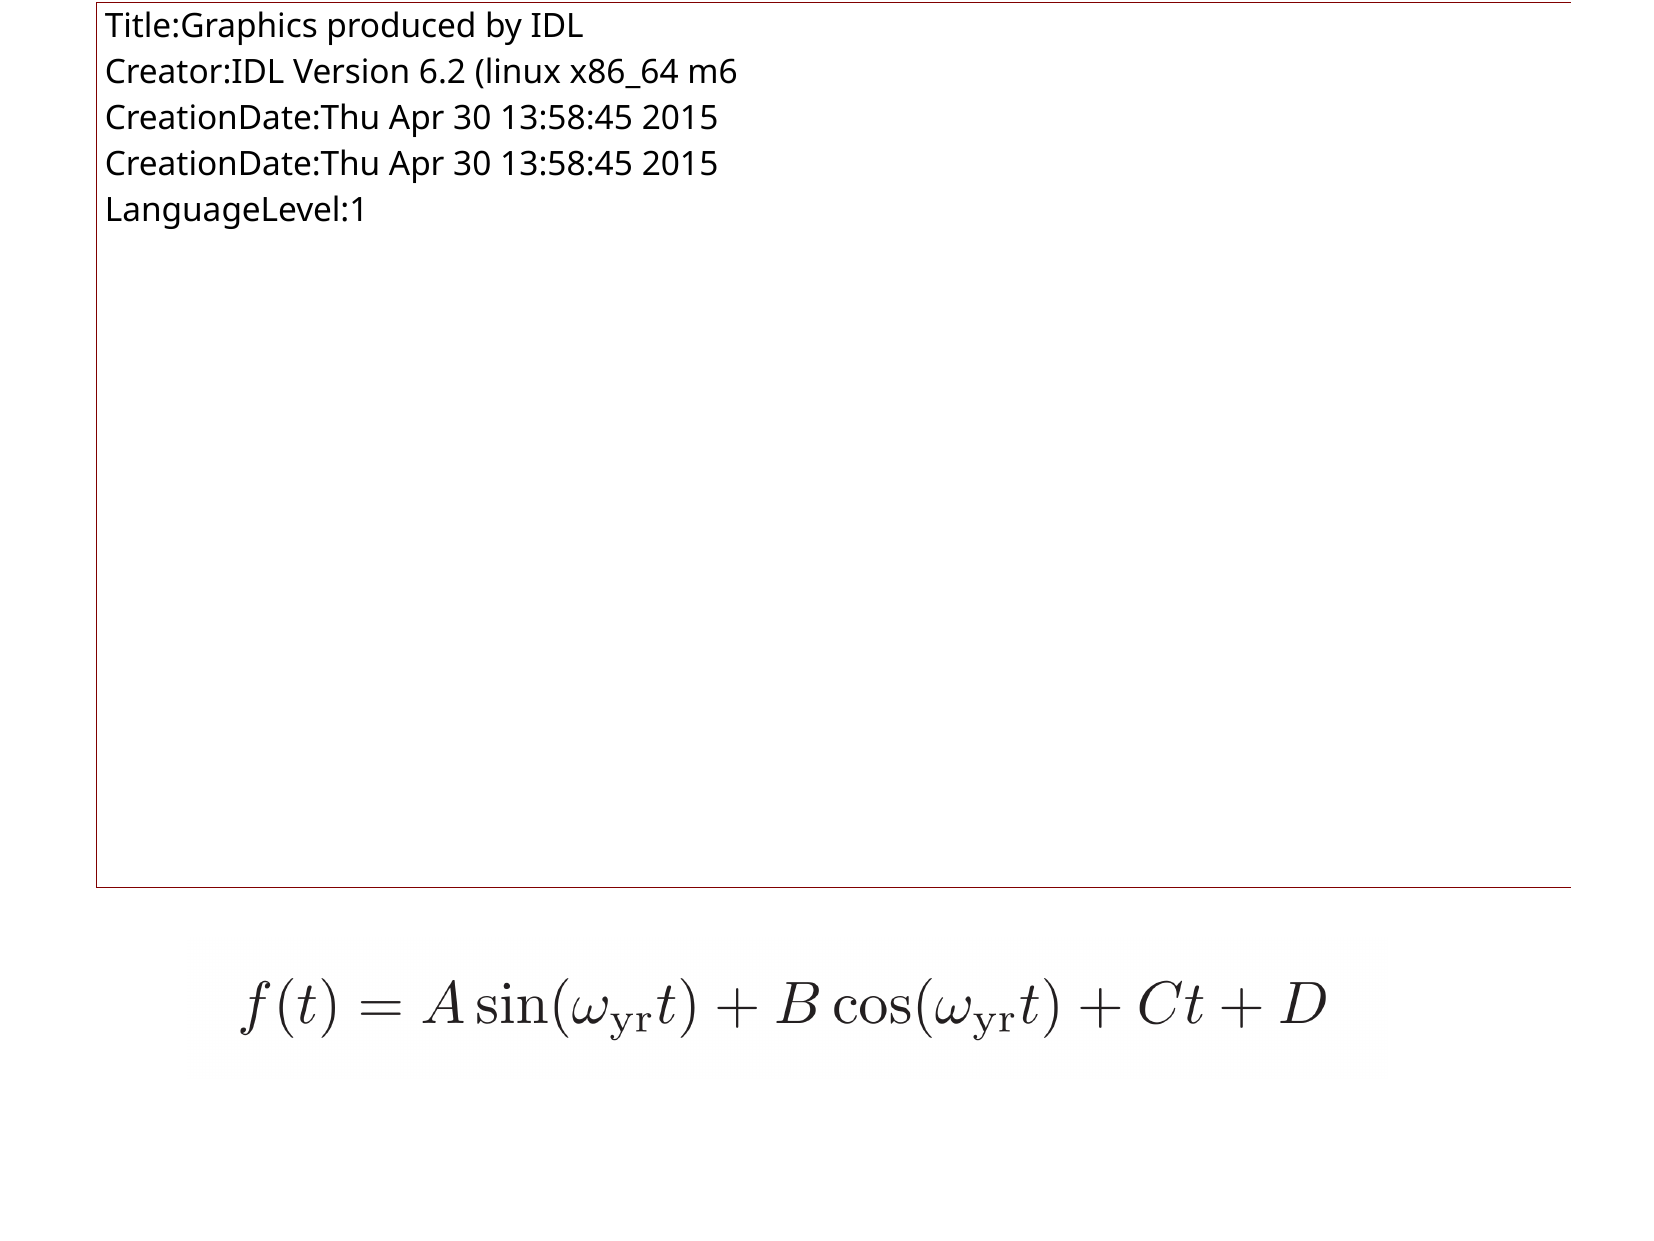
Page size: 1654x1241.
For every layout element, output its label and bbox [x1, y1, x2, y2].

picture [93, 0, 1571, 888]
picture [187, 937, 1388, 1079]
